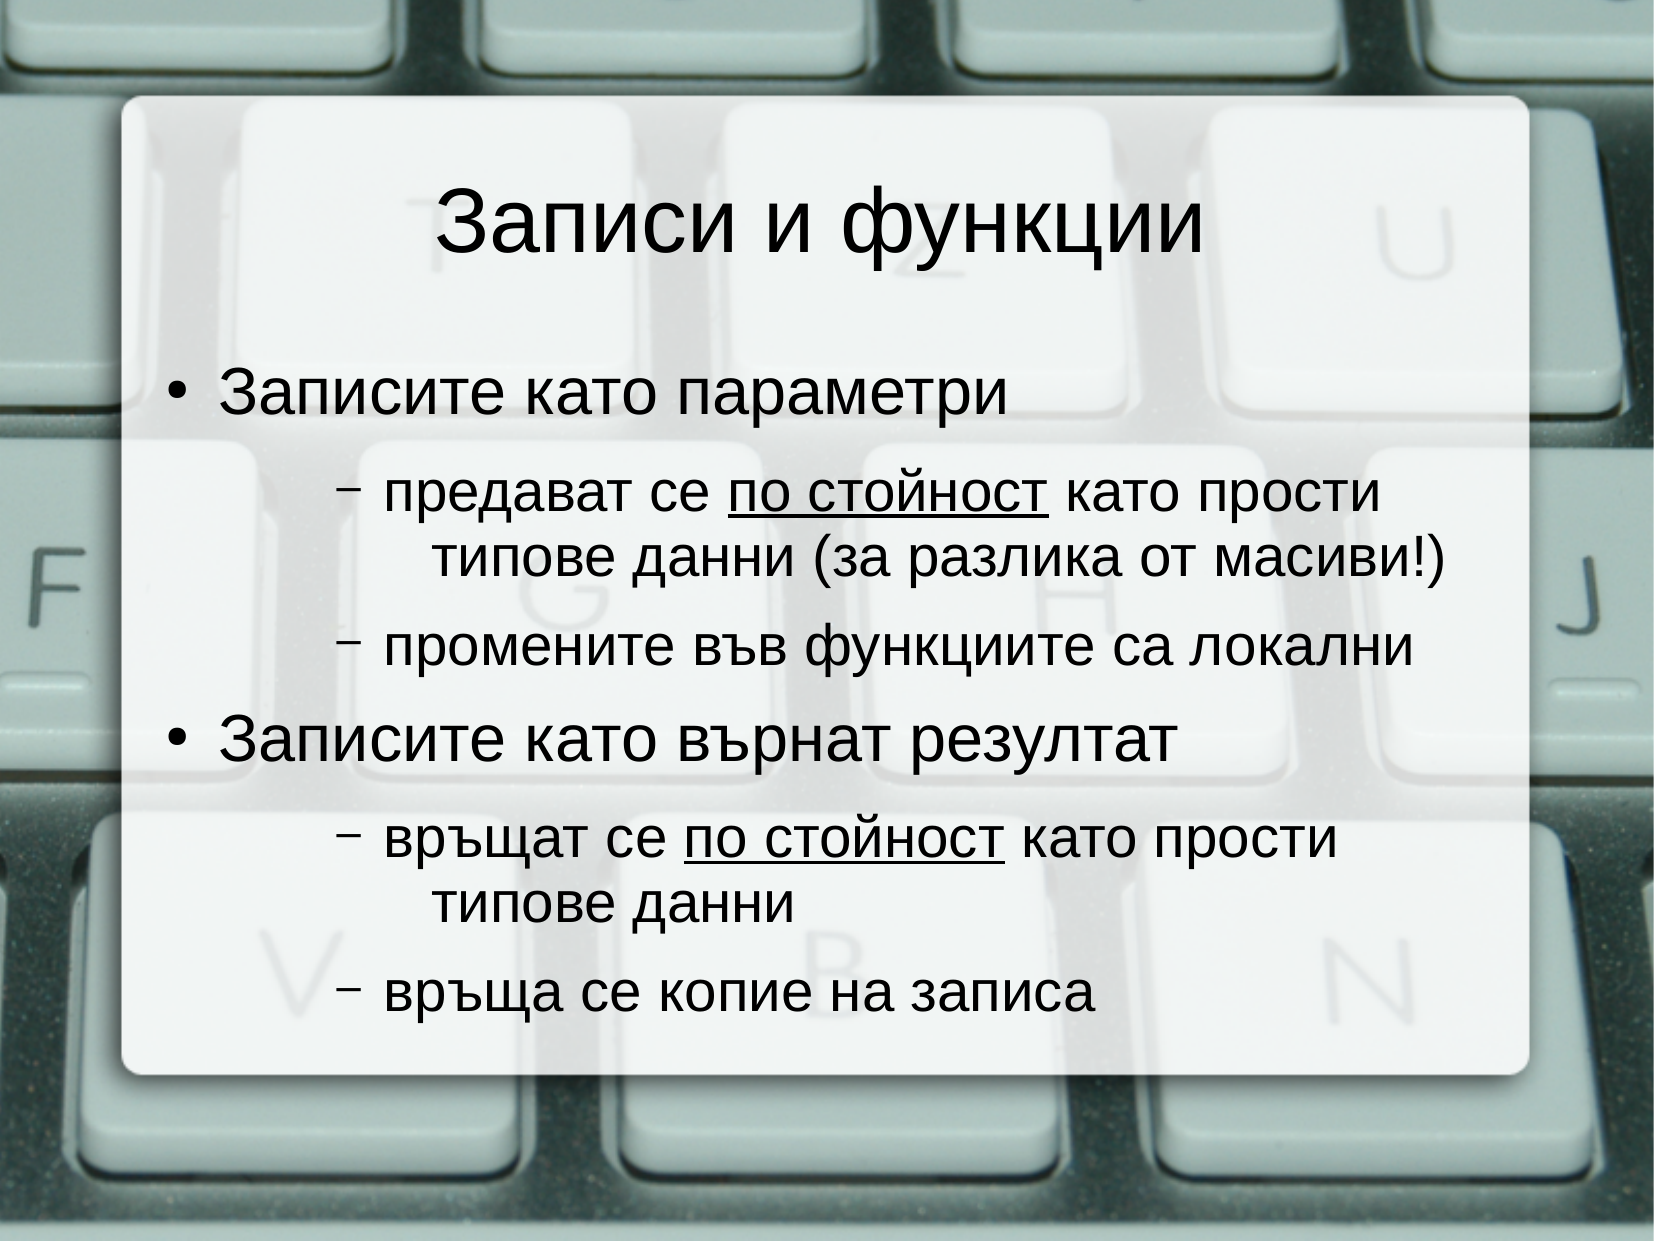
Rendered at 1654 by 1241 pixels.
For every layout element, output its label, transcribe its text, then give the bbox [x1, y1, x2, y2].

picture [0, 0, 1654, 1241]
list Записите като параметри предават се по стойност като прости типове данни (за разлика от масиви!) промените във функциите са локални Записите като върнат резултат връщат се по стойност като прости типове данни връща се копие на записа [147, 354, 1506, 1074]
title Записи и функции [135, 117, 1506, 325]
